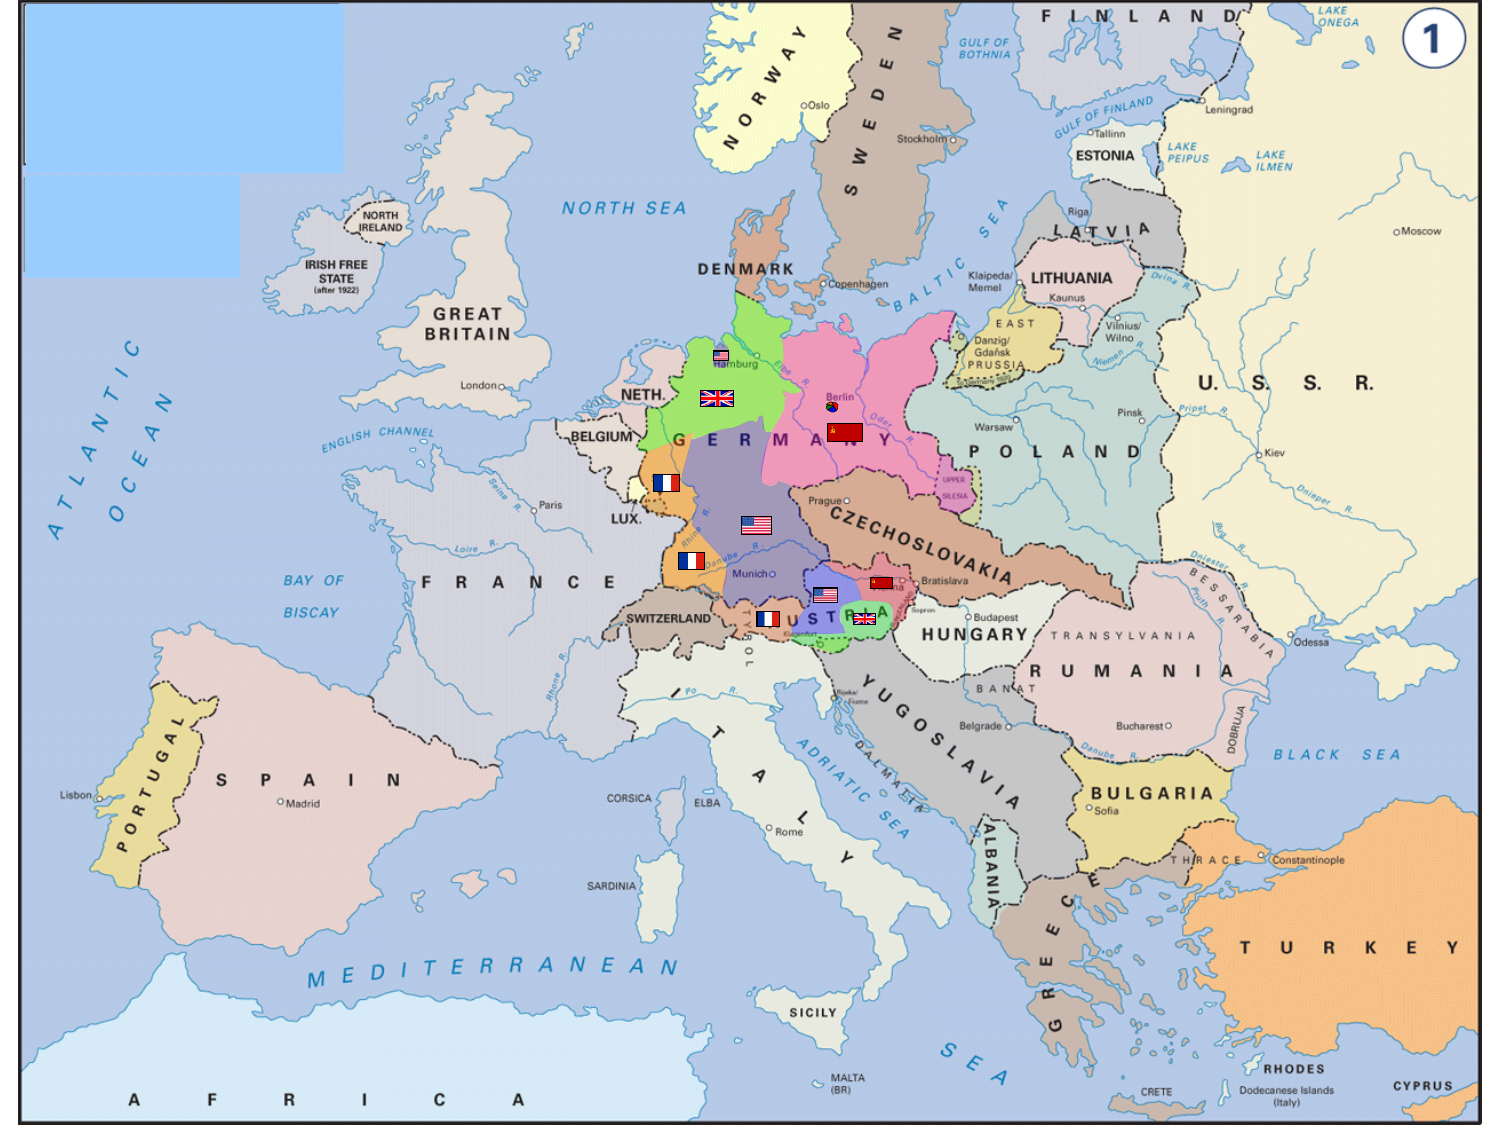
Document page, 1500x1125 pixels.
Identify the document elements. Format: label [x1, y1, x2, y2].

text_box [838, 314, 854, 333]
picture [18, 0, 1482, 1125]
text_box [637, 292, 977, 653]
